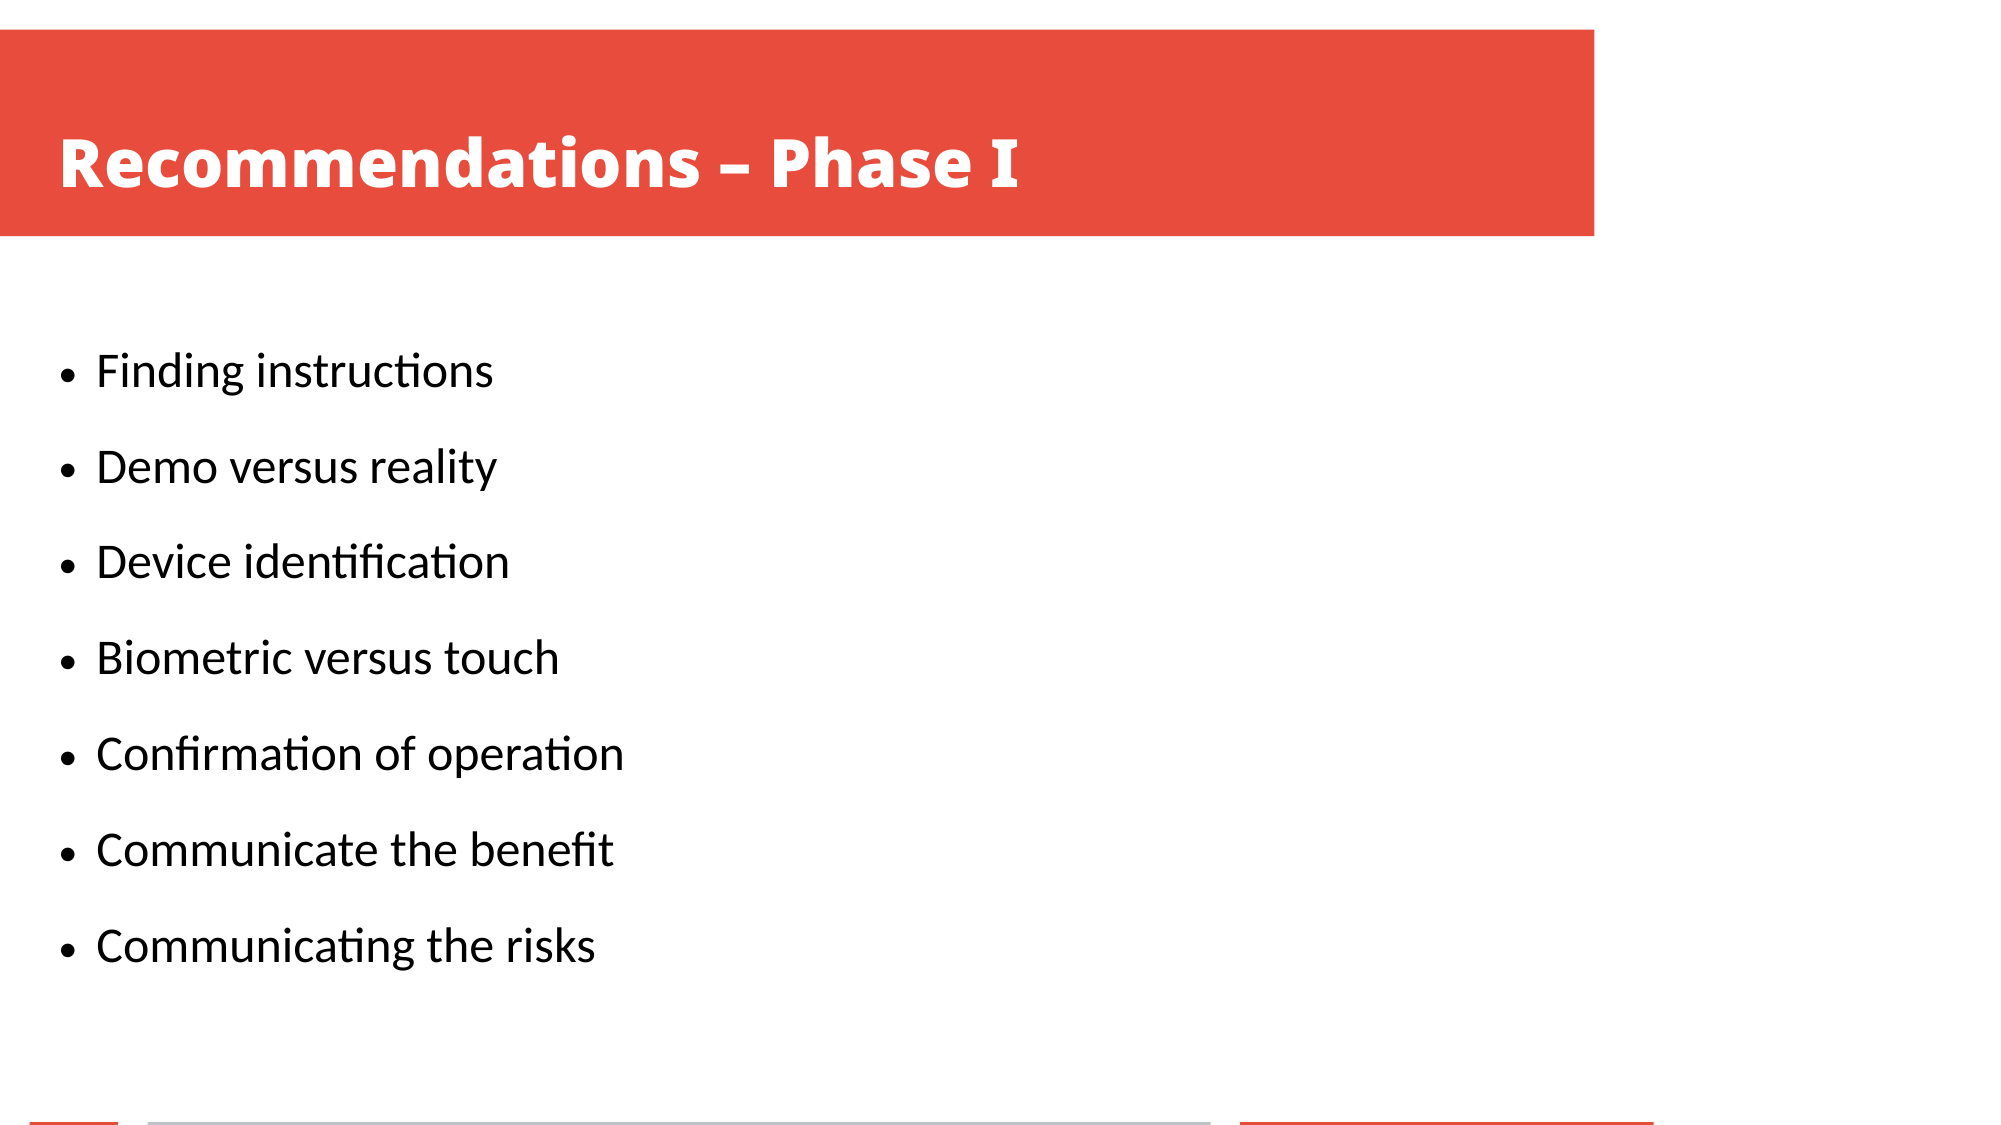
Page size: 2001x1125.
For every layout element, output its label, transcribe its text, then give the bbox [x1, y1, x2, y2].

list Finding instructions Demo versus reality Device identification Biometric versus touch Confirmation of operation Communicate the benefit Communicating the risks [59, 324, 794, 1093]
title Recommendations – Phase I [59, 59, 1595, 207]
